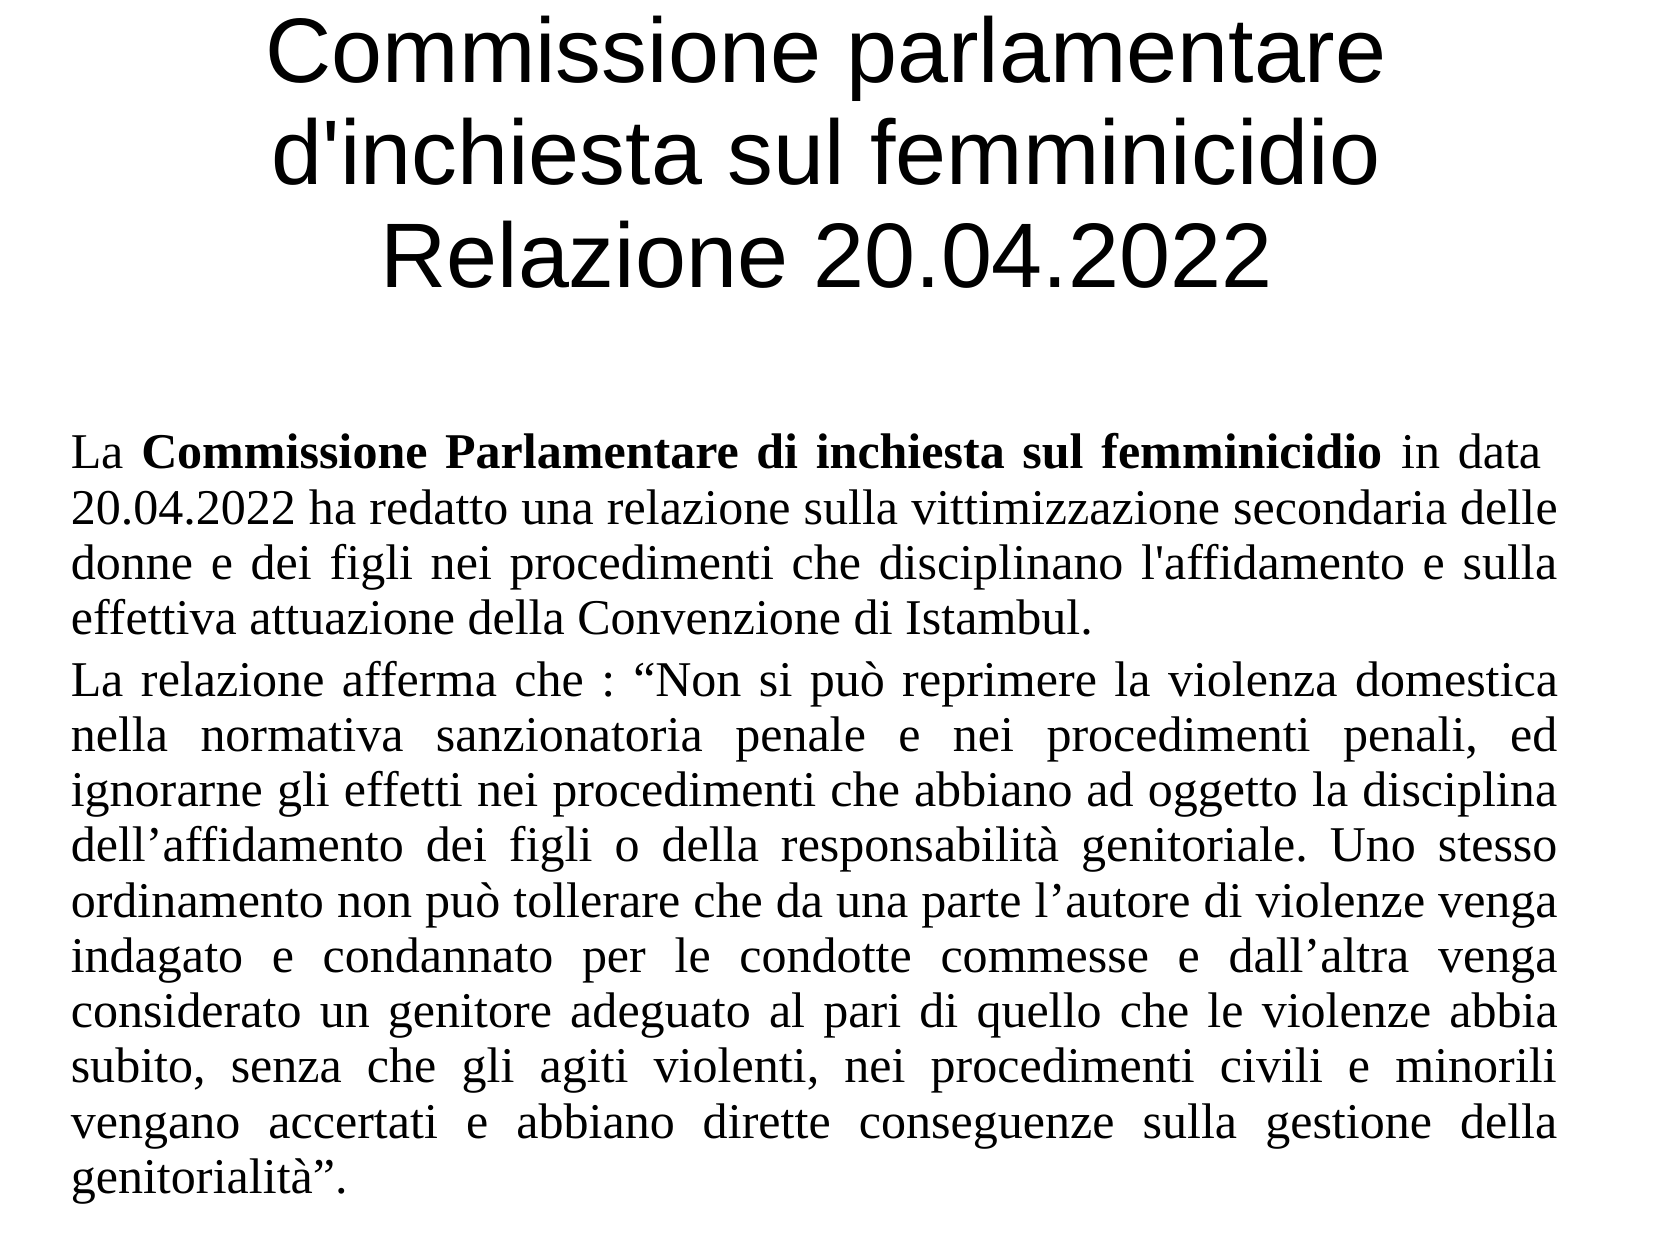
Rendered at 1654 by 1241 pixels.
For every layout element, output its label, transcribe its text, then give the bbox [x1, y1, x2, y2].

title Commissione parlamentare d'inchiesta sul femminicidio Relazione 20.04.2022 [82, 0, 1571, 410]
list La Commissione Parlamentare di inchiesta sul femminicidio in data 20.04.2022 ha redatto una relazione sulla vittimizzazione secondaria delle donne e dei figli nei procedimenti che disciplinano l'affidamento e sulla effettiva attuazione della Convenzione di Istambul. La relazione afferma che : “Non si può reprimere la violenza domestica nella normativa sanzionatoria penale e nei procedimenti penali, ed ignorarne gli effetti nei procedimenti che abbiano ad oggetto la disciplina dell’affidamento dei figli o della responsabilità genitoriale. Uno stesso ordinamento non può tollerare che da una parte l’autore di violenze venga indagato e condannato per le condotte commesse e dall’altra venga considerato un genitore adeguato al pari di quello che le violenze abbia subito, senza che gli agiti violenti, nei procedimenti civili e minorili vengano accertati e abbiano dirette conseguenze sulla gestione della genitorialità”. [70, 307, 1559, 1205]
